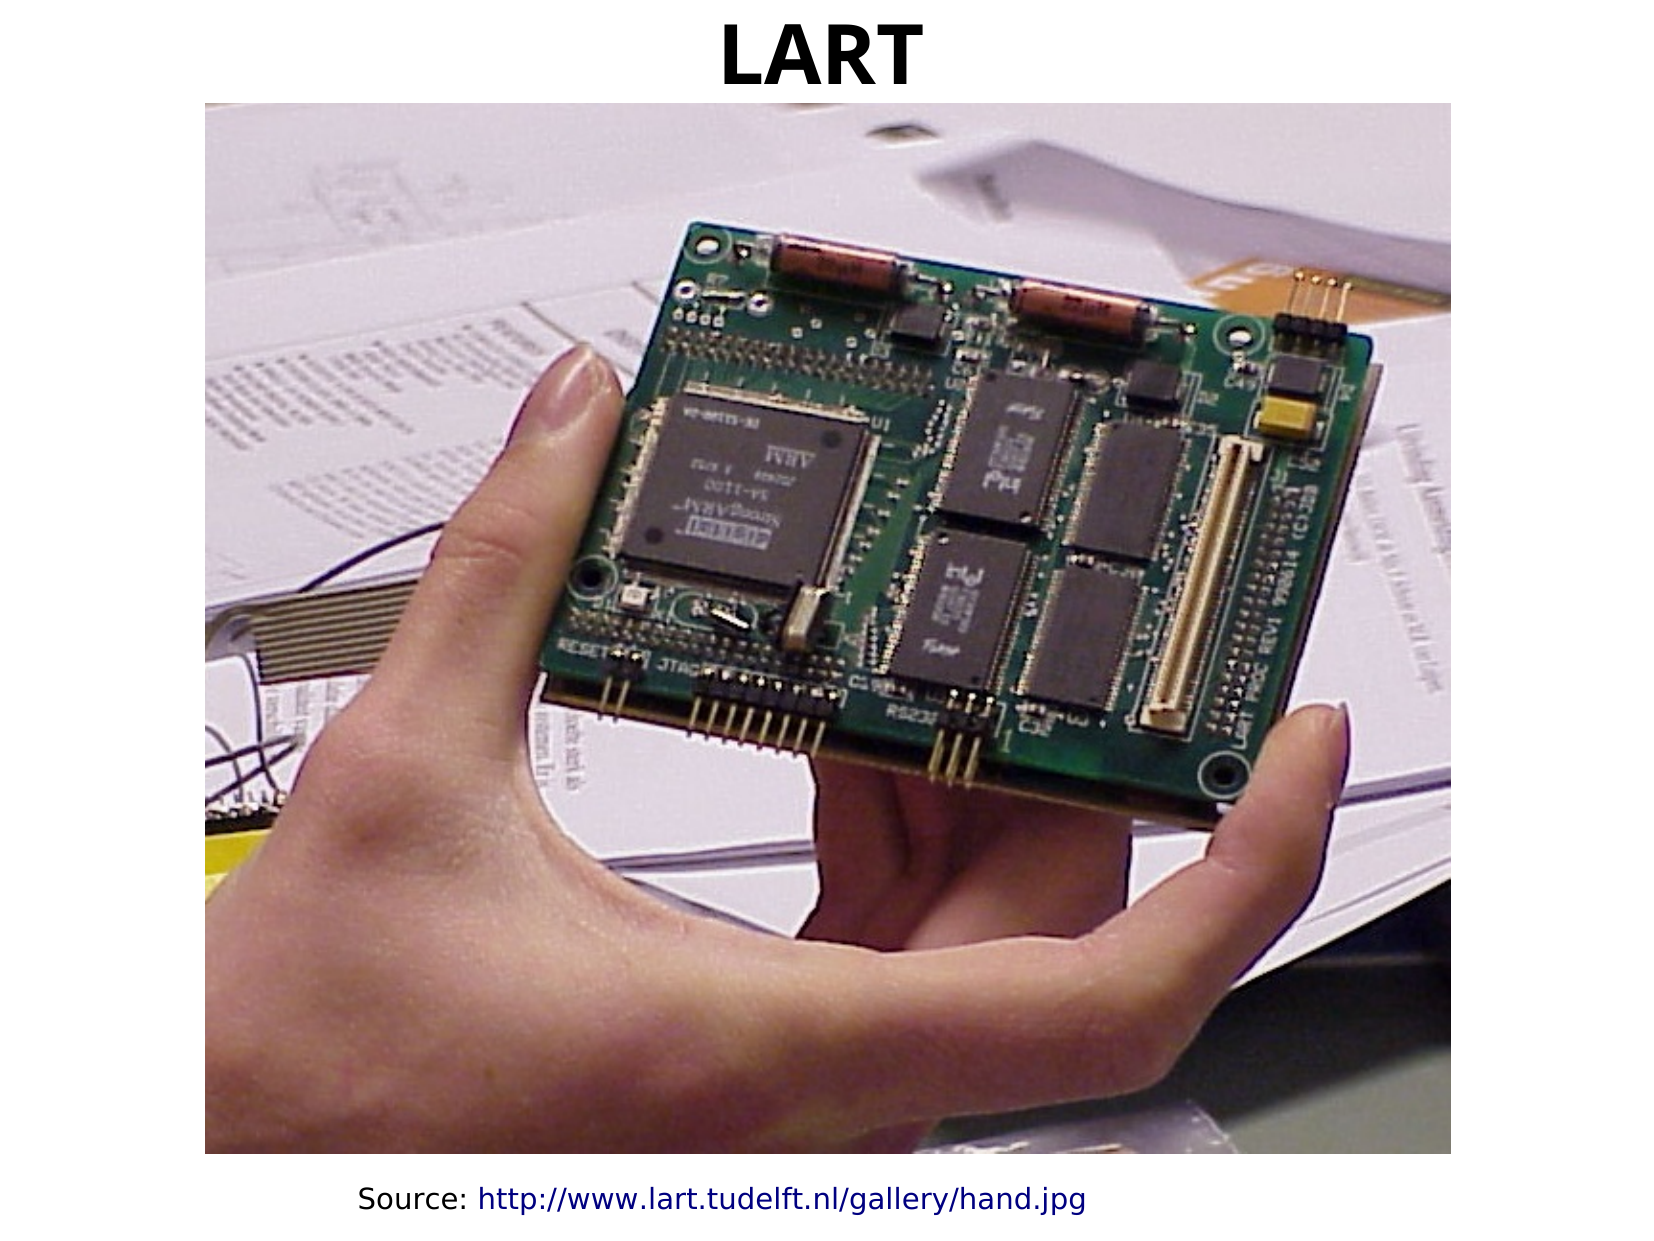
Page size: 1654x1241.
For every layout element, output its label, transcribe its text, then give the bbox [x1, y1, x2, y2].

text_box LART [717, 0, 990, 103]
text_box Source: http://www.lart.tudelft.nl/gallery/hand.jpg [357, 1181, 1346, 1220]
picture [205, 103, 1451, 1154]
